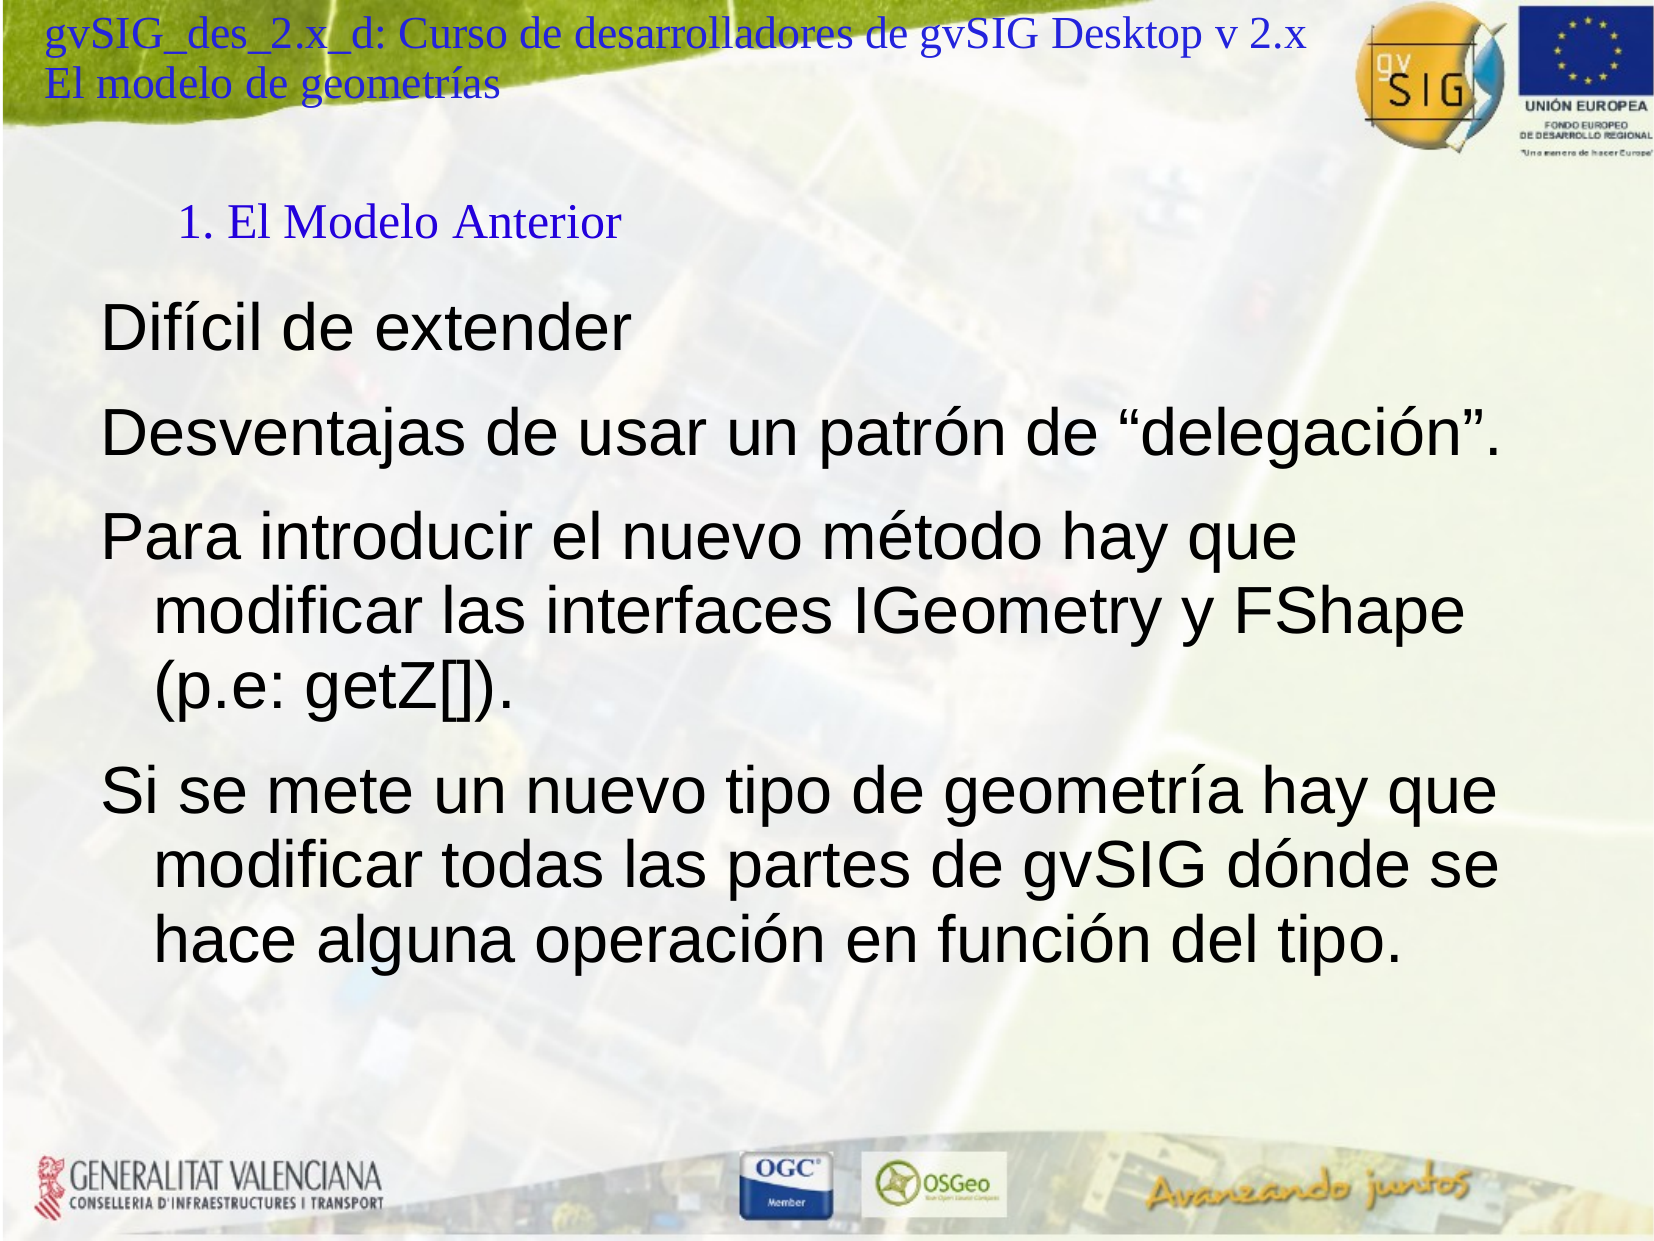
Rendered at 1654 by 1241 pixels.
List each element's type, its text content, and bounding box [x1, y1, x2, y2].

list Difícil de extender Desventajas de usar un patrón de “delegación”. Para introducir el nuevo método hay que modificar las interfaces IGeometry y FShape (p.e: getZ[]). Si se mete un nuevo tipo de geometría hay que modificar todas las partes de gvSIG dónde se hace alguna operación en función del tipo. [82, 290, 1571, 977]
picture [2, 0, 1654, 1241]
title 1. El Modelo Anterior [177, 88, 1329, 290]
